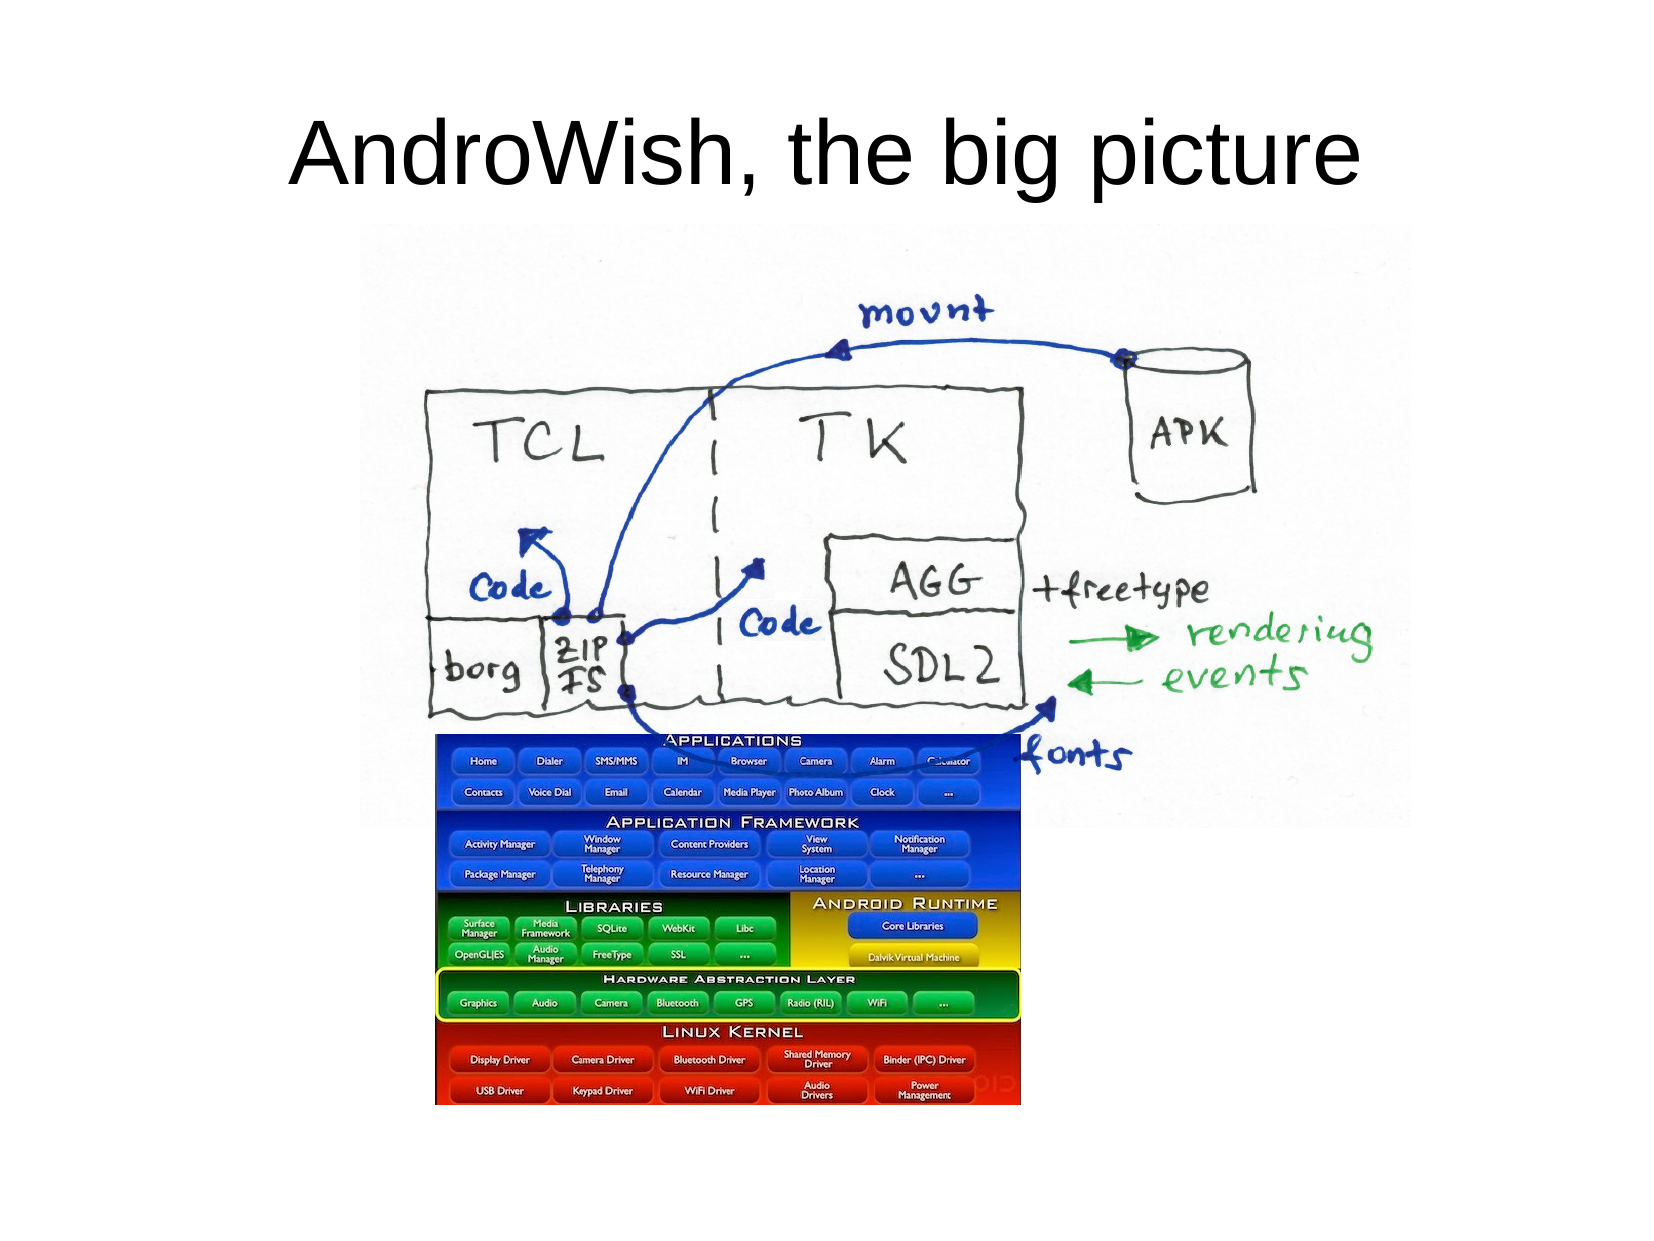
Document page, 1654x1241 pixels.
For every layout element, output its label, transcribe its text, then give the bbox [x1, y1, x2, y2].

picture [360, 224, 1411, 1105]
title AndroWish, the big picture [82, 49, 1571, 257]
